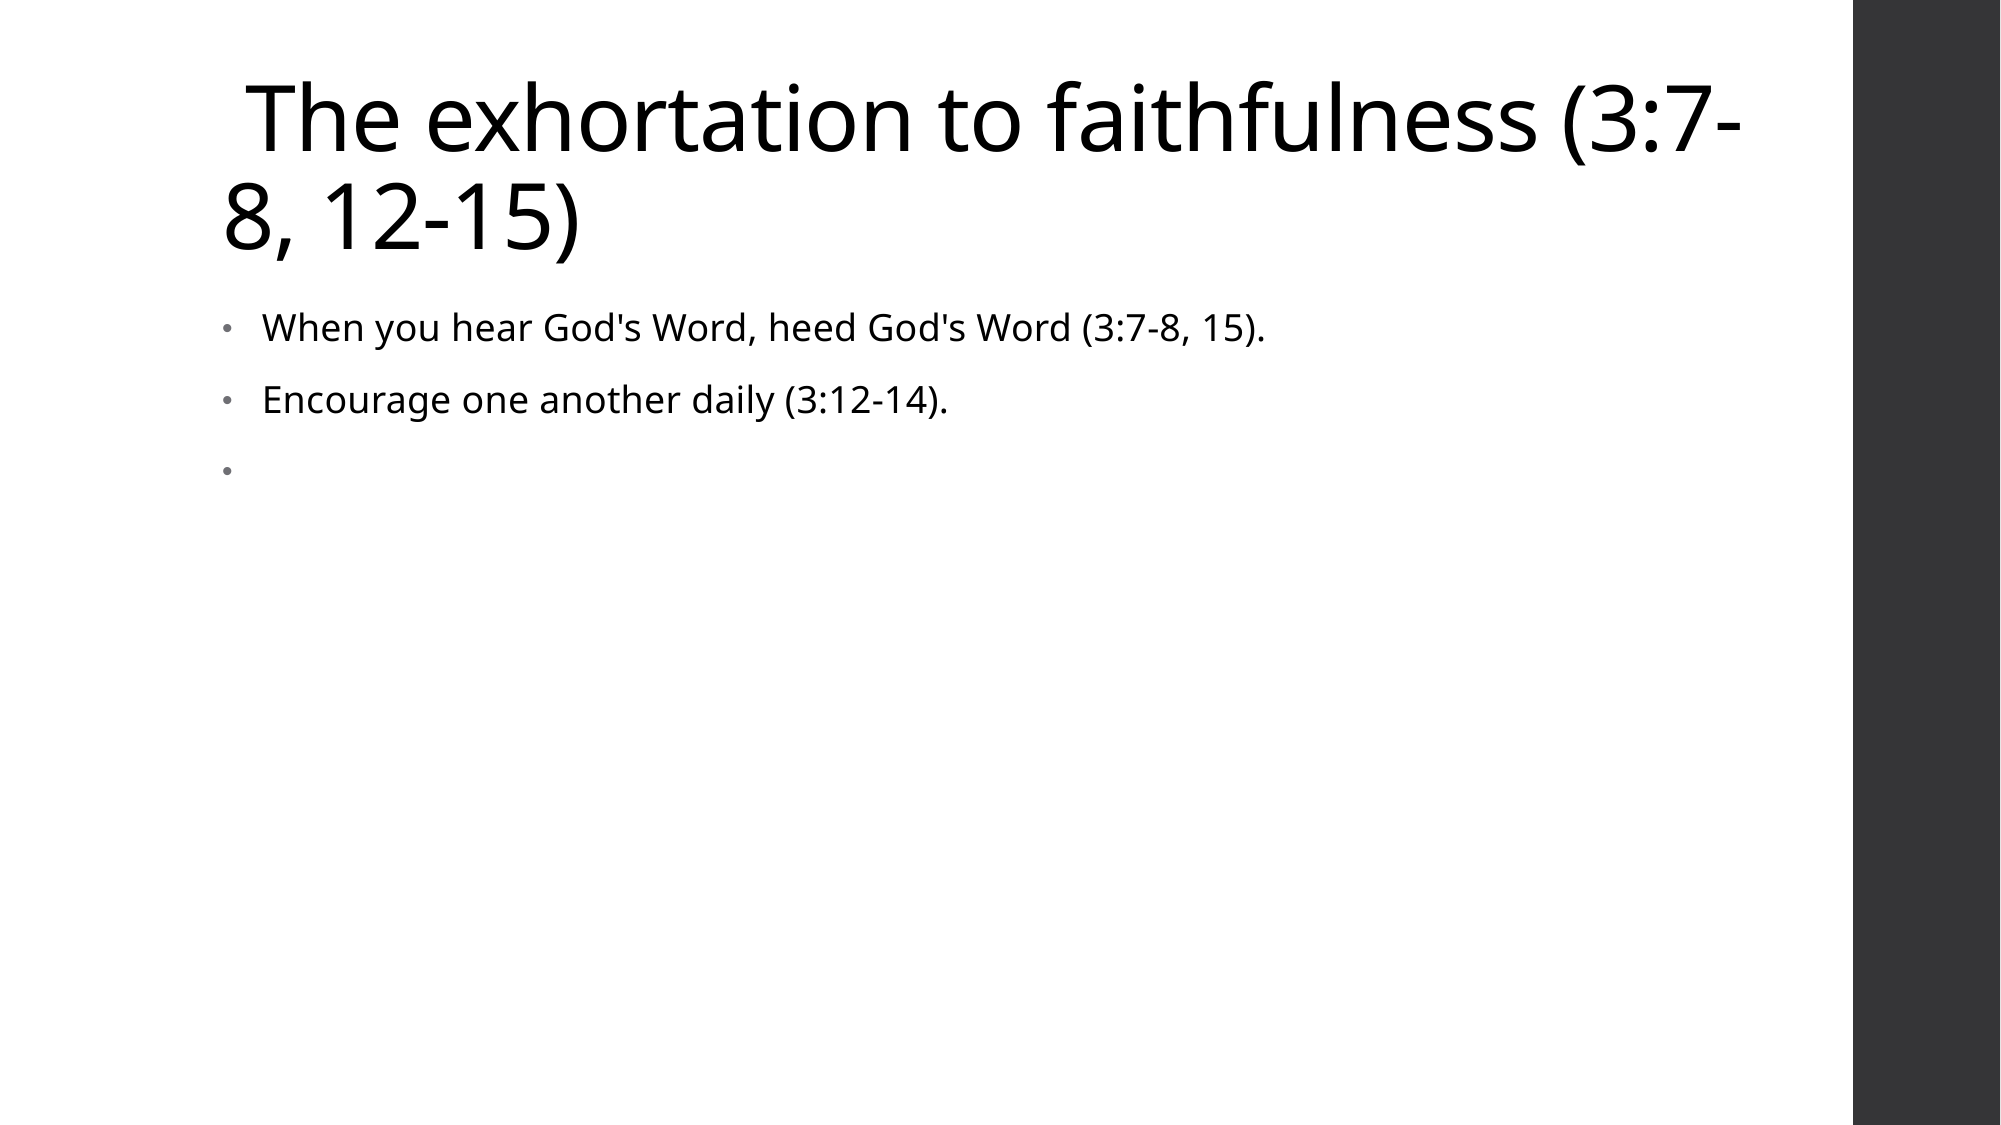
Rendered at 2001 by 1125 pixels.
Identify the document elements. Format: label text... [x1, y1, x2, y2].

title The exhortation to faithfulness (3:7-8, 12-15) [206, 60, 1797, 278]
list When you hear God's Word, heed God's Word (3:7-8, 15). Encourage one another daily (3:12-14). [206, 299, 1617, 1014]
